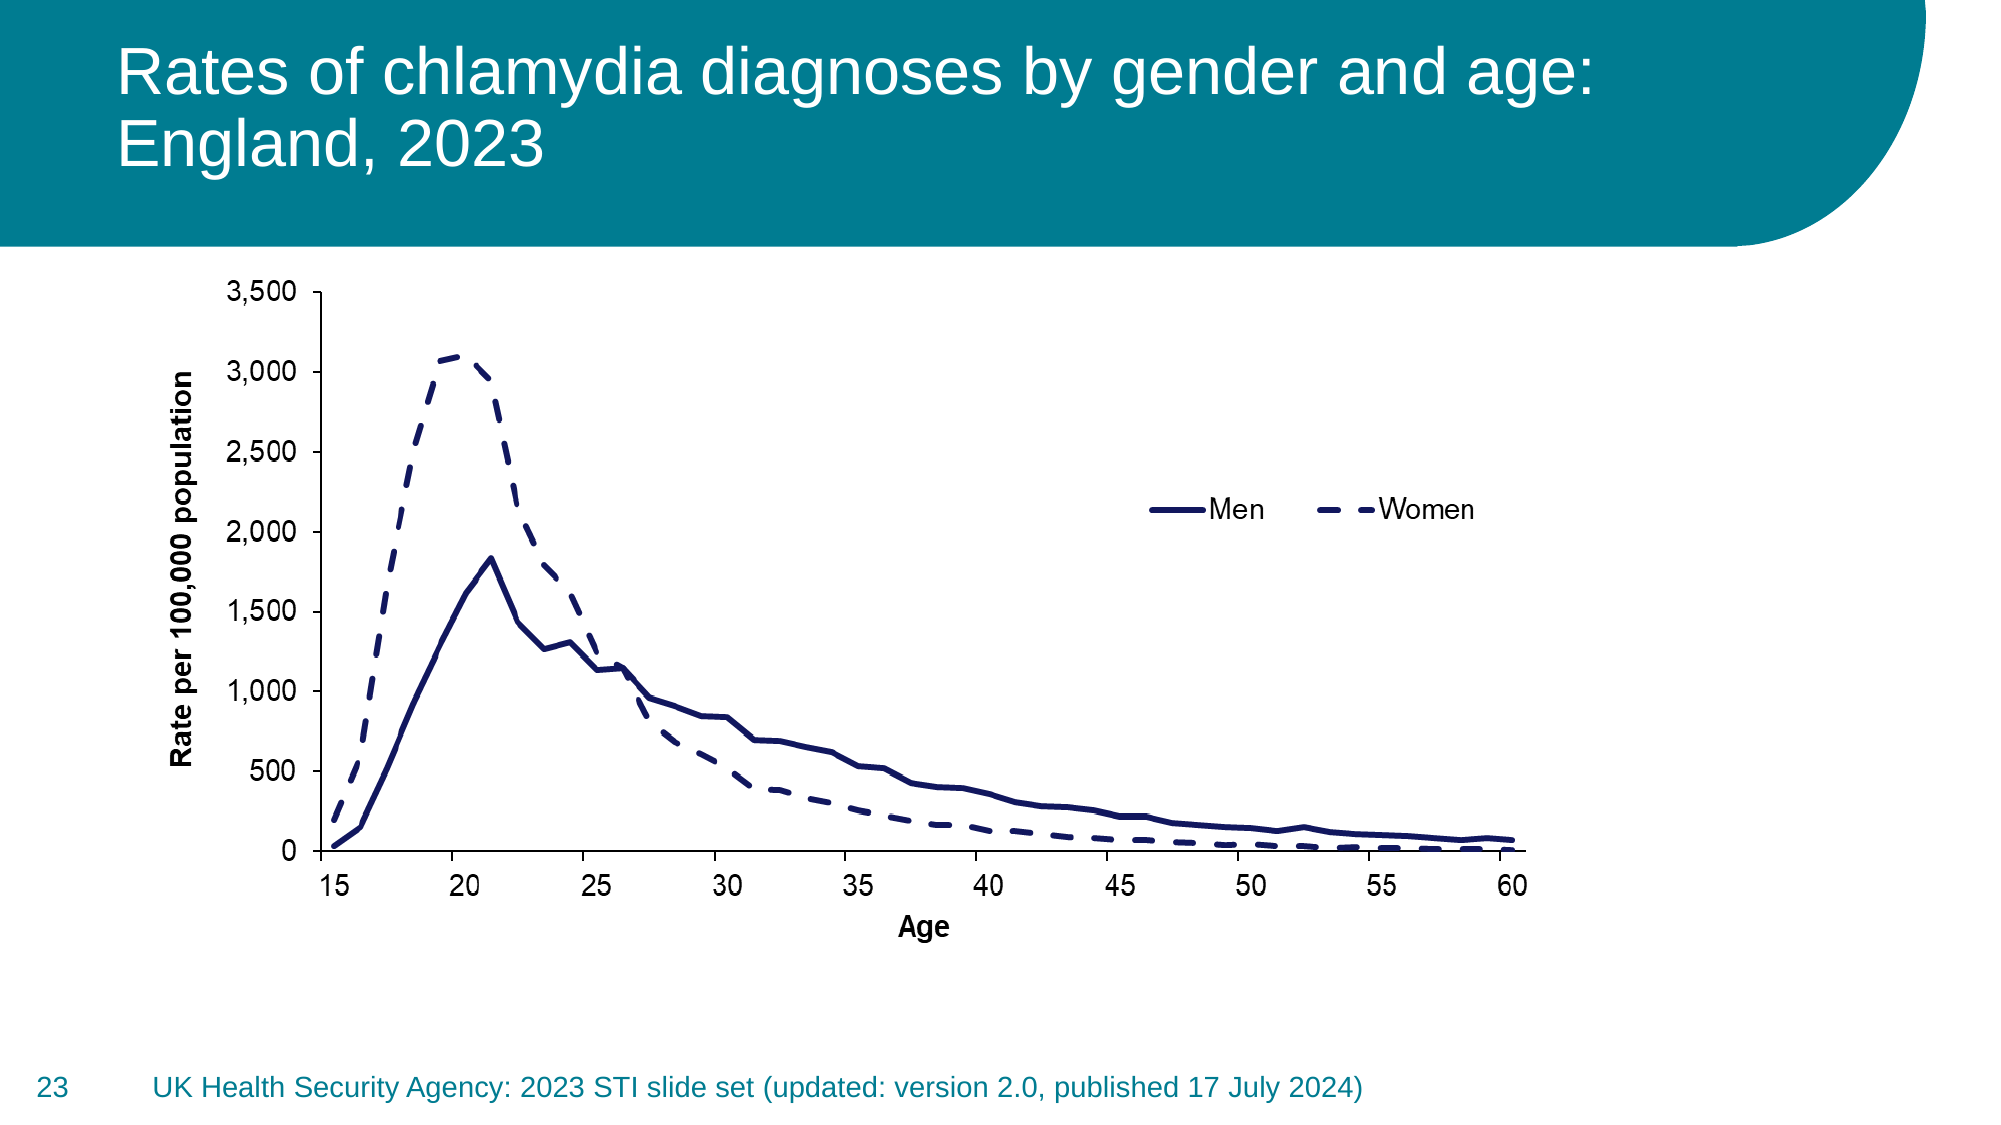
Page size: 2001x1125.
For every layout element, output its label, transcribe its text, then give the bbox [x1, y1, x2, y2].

text_box UK Health Security Agency: 2023 STI slide set (updated: version 2.0, published 17 July 2024) [137, 1056, 1780, 1116]
title Rates of chlamydia diagnoses by gender and age: England, 2023 [101, 29, 1747, 189]
picture [161, 266, 1549, 971]
text_box [21, 1056, 120, 1117]
